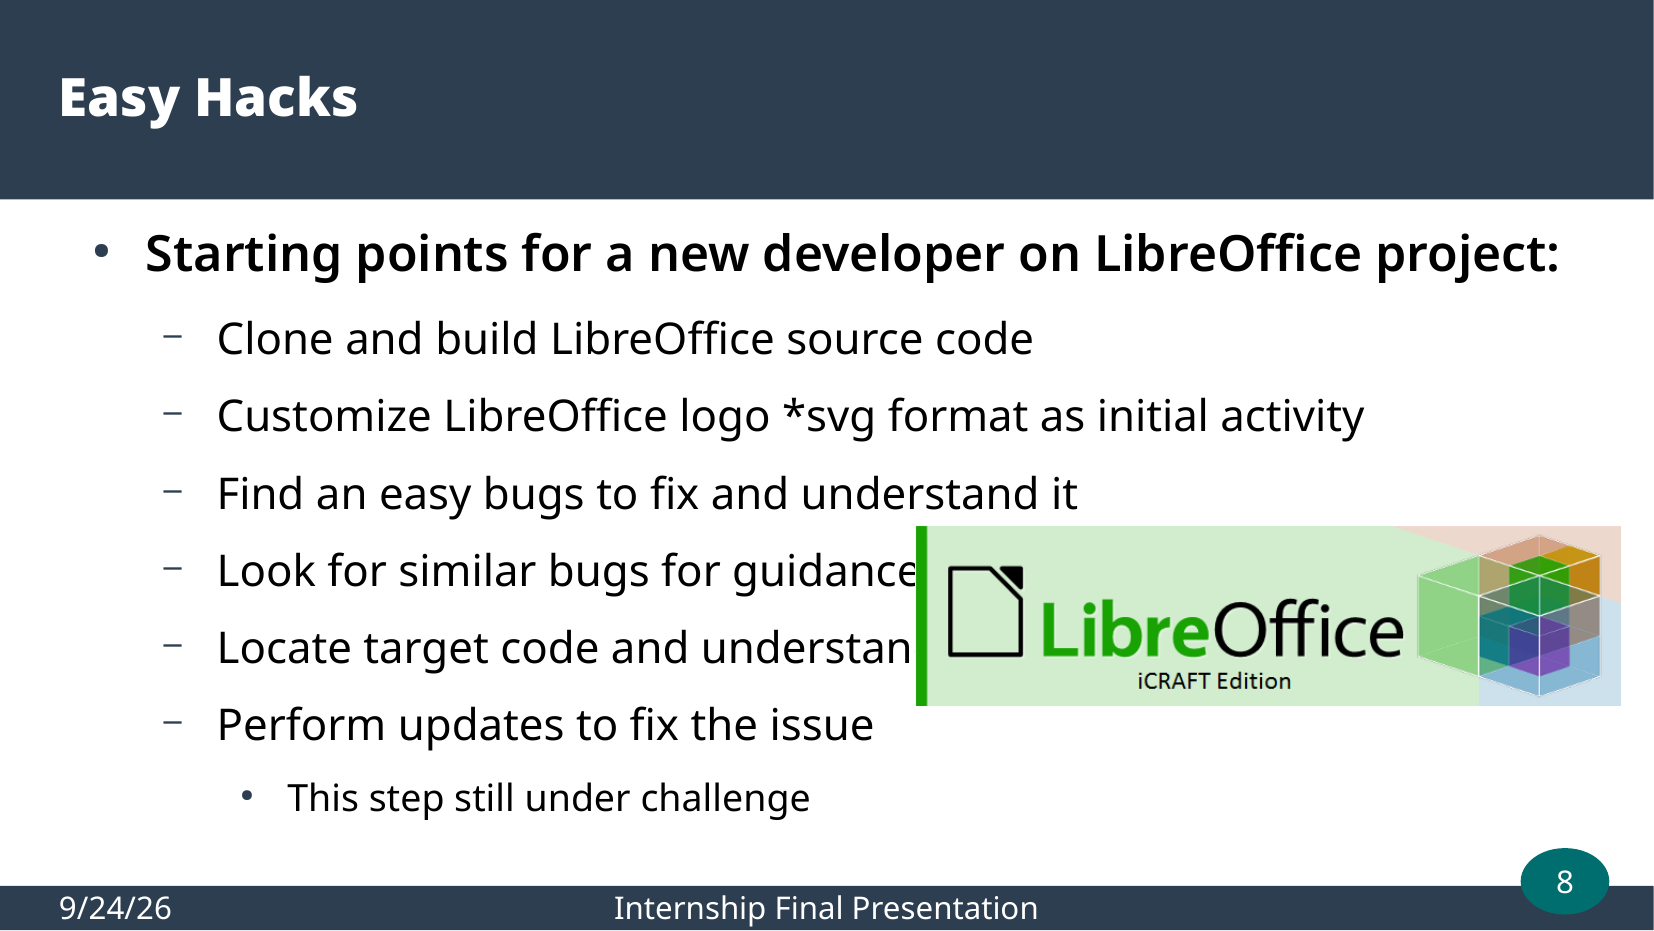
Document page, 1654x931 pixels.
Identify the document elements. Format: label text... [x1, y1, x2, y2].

picture [915, 525, 1621, 706]
list Starting points for a new developer on LibreOffice project: Clone and build LibreOffice source code Customize LibreOffice logo *svg format as initial activity Find an easy bugs to fix and understand it Look for similar bugs for guidance Locate target code and understand it Perform updates to fix the issue This step still under challenge [75, 217, 1571, 871]
title Easy Hacks [59, 37, 1595, 155]
